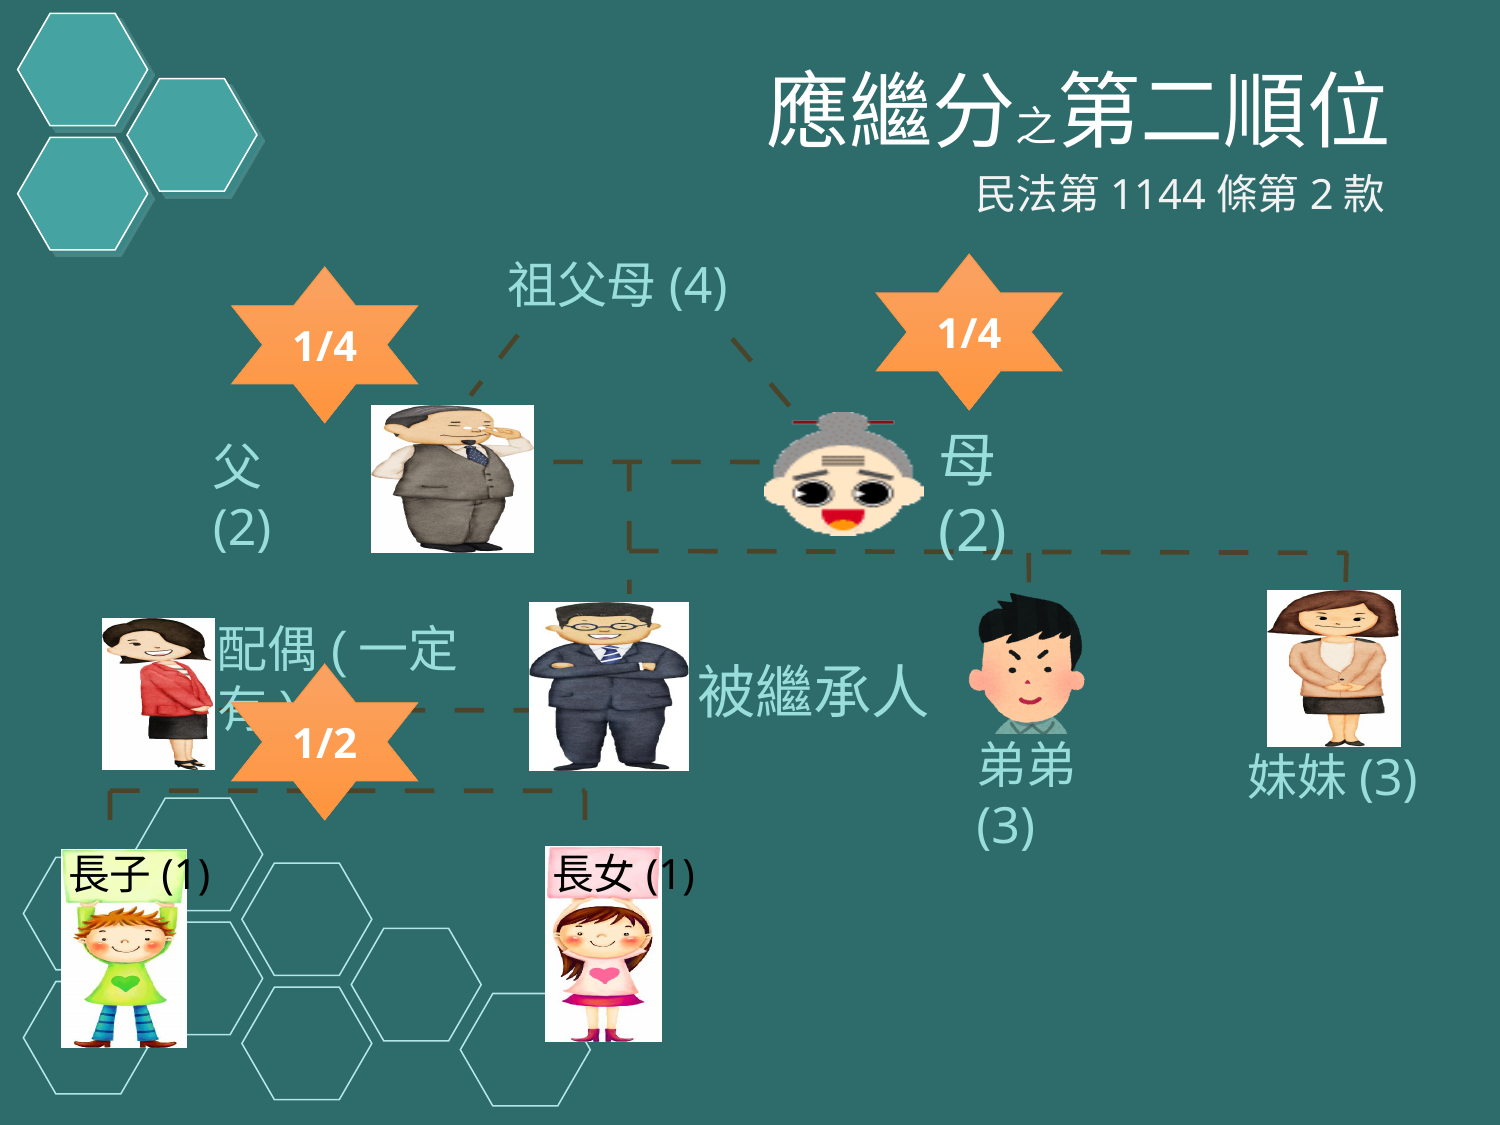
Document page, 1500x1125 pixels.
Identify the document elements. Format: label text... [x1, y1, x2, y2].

text_box 配偶(一定有) [197, 607, 534, 748]
picture [545, 906, 662, 1042]
text_box 1/2 [231, 664, 418, 820]
text_box 長女(1) [537, 839, 726, 906]
picture [371, 405, 534, 553]
title 應繼分之第二順位 [277, 42, 1406, 173]
text_box 被繼承人 [677, 645, 955, 736]
picture [61, 906, 187, 1049]
text_box 1/4 [876, 254, 1063, 410]
text_box 妹妹(3) [1232, 737, 1434, 813]
picture [102, 618, 215, 770]
text_box 1/4 [231, 266, 418, 423]
text_box 民法第1144條第2款 [686, 157, 1406, 228]
text_box 弟弟(3) [961, 725, 1159, 861]
text_box 長子(1) [53, 839, 253, 906]
picture [529, 602, 689, 771]
picture [1267, 590, 1401, 747]
text_box 父(2) [197, 427, 348, 563]
picture [764, 412, 924, 536]
picture [950, 589, 1110, 735]
text_box 祖父母(4) [476, 243, 758, 324]
text_box 母(2) [923, 415, 1086, 571]
